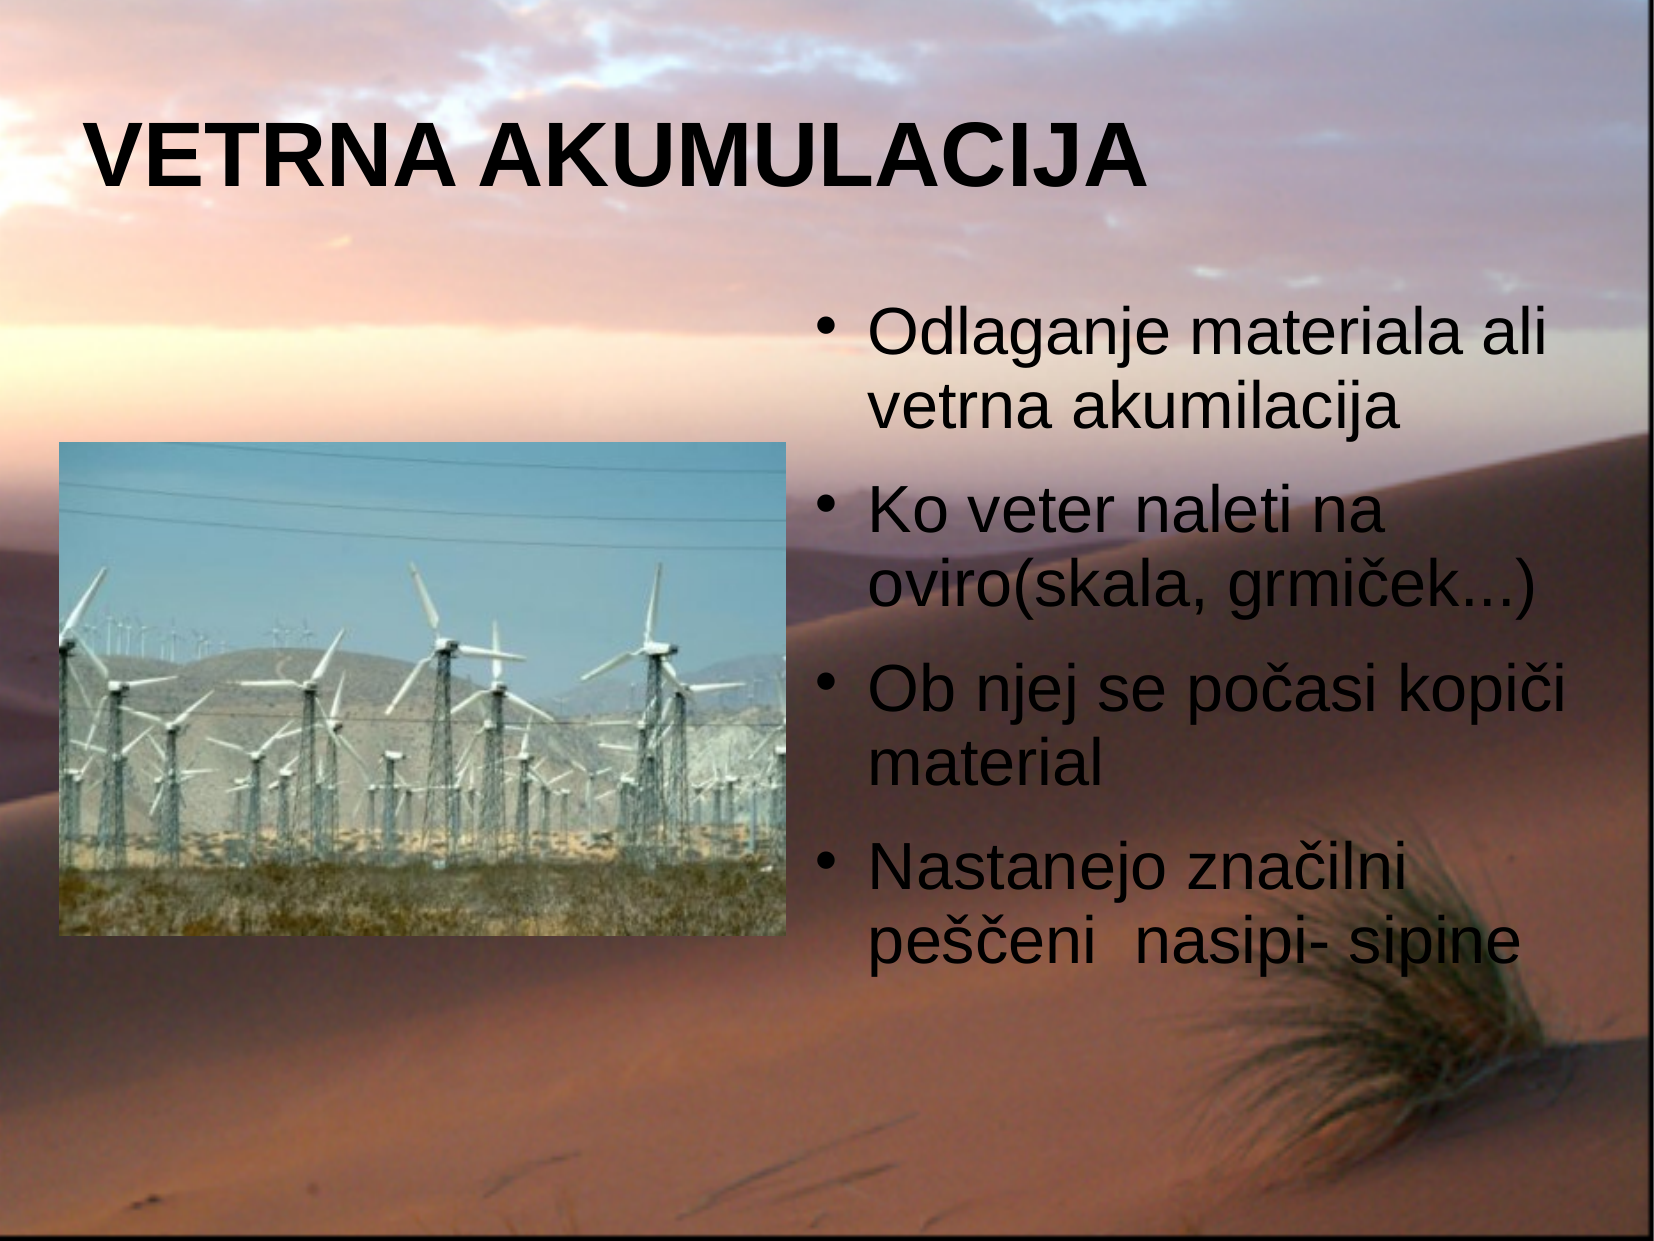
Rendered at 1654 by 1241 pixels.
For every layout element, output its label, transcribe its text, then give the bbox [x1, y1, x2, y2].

title VETRNA AKUMULACIJA [82, 49, 1571, 257]
list Odlaganje materiala ali vetrna akumilacija Ko veter naleti na oviro(skala, grmiček...) Ob njej se počasi kopiči material Nastanejo značilni peščeni nasipi- sipine [797, 290, 1572, 1094]
picture [0, 0, 1654, 1241]
